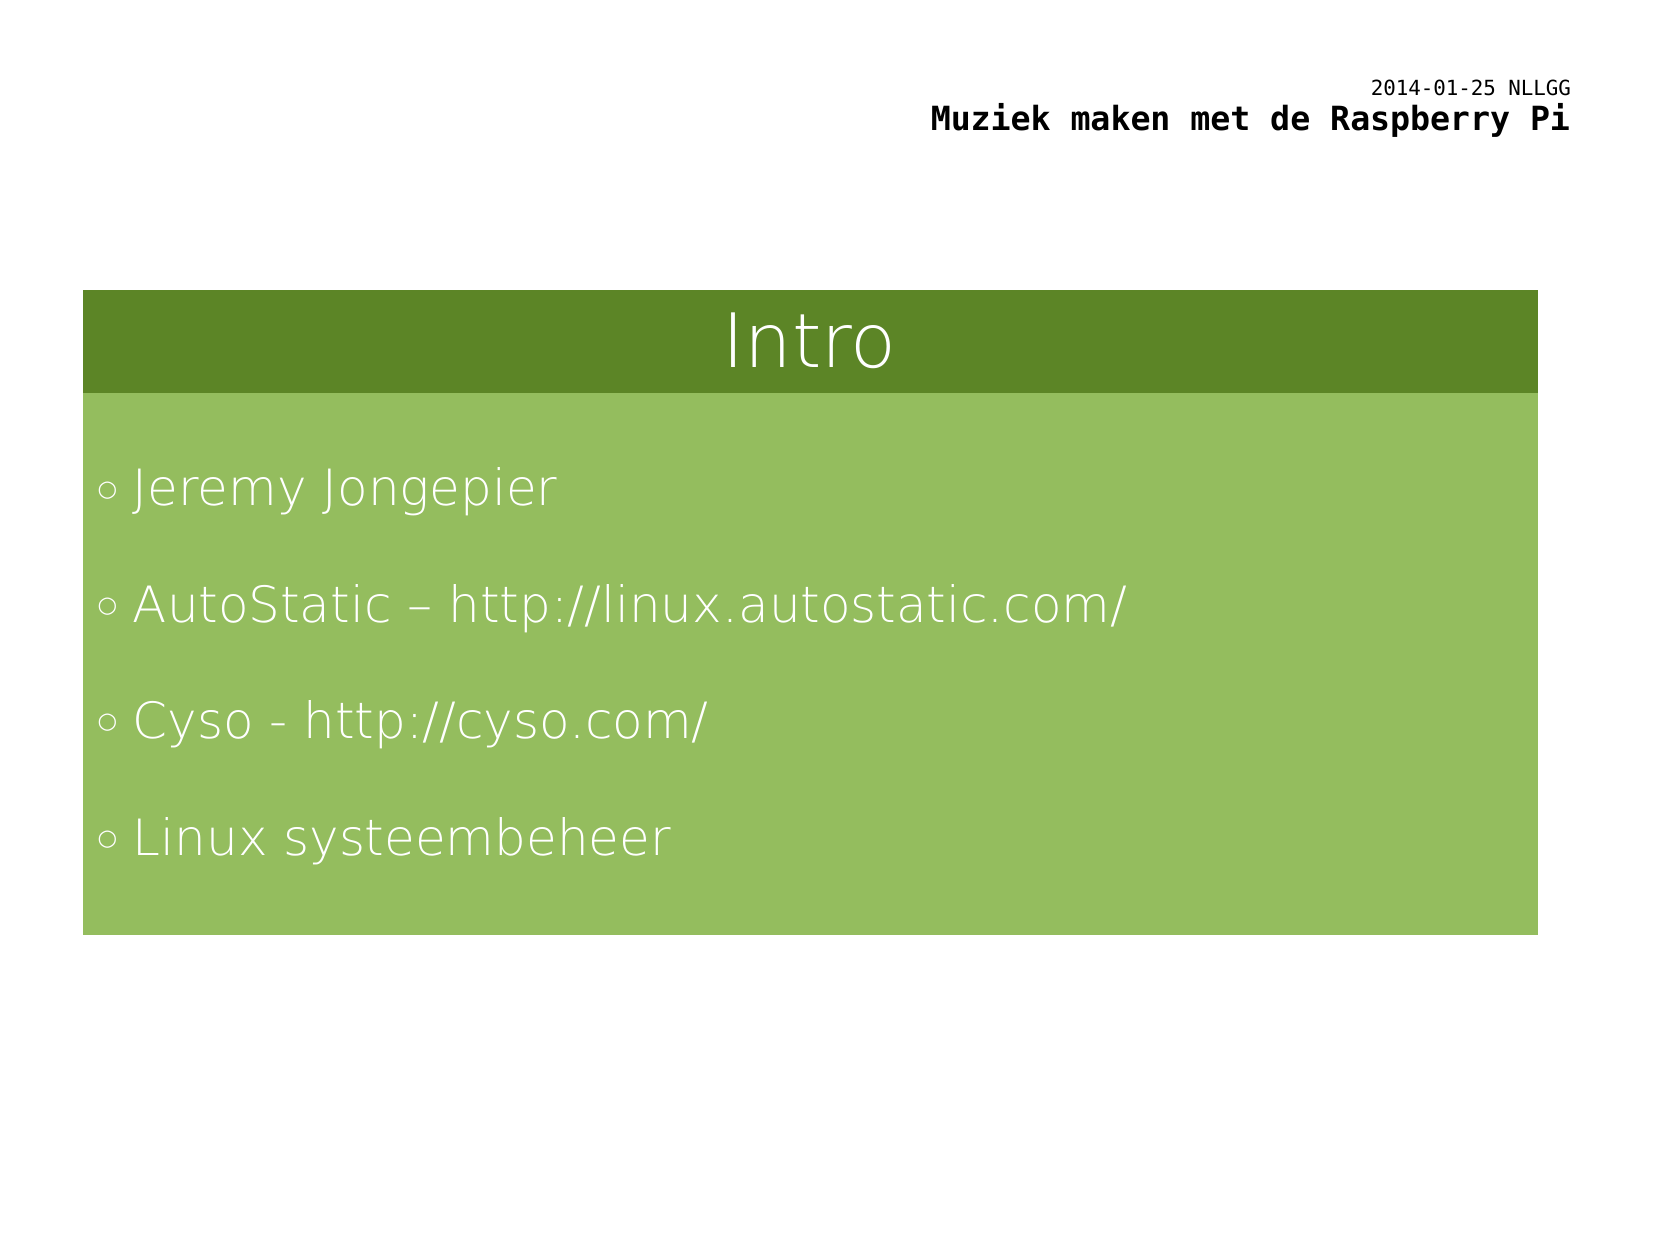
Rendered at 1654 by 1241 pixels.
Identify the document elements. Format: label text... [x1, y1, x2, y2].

title 2014-01-25 NLLGG Muziek maken met de Raspberry Pi [82, 49, 1571, 166]
table_header Intro [83, 290, 1538, 393]
table_cell Jeremy Jongepier AutoStatic – http://linux.autostatic.com/ Cyso - http://cyso.com/ Linux systeembeheer [83, 393, 1538, 935]
